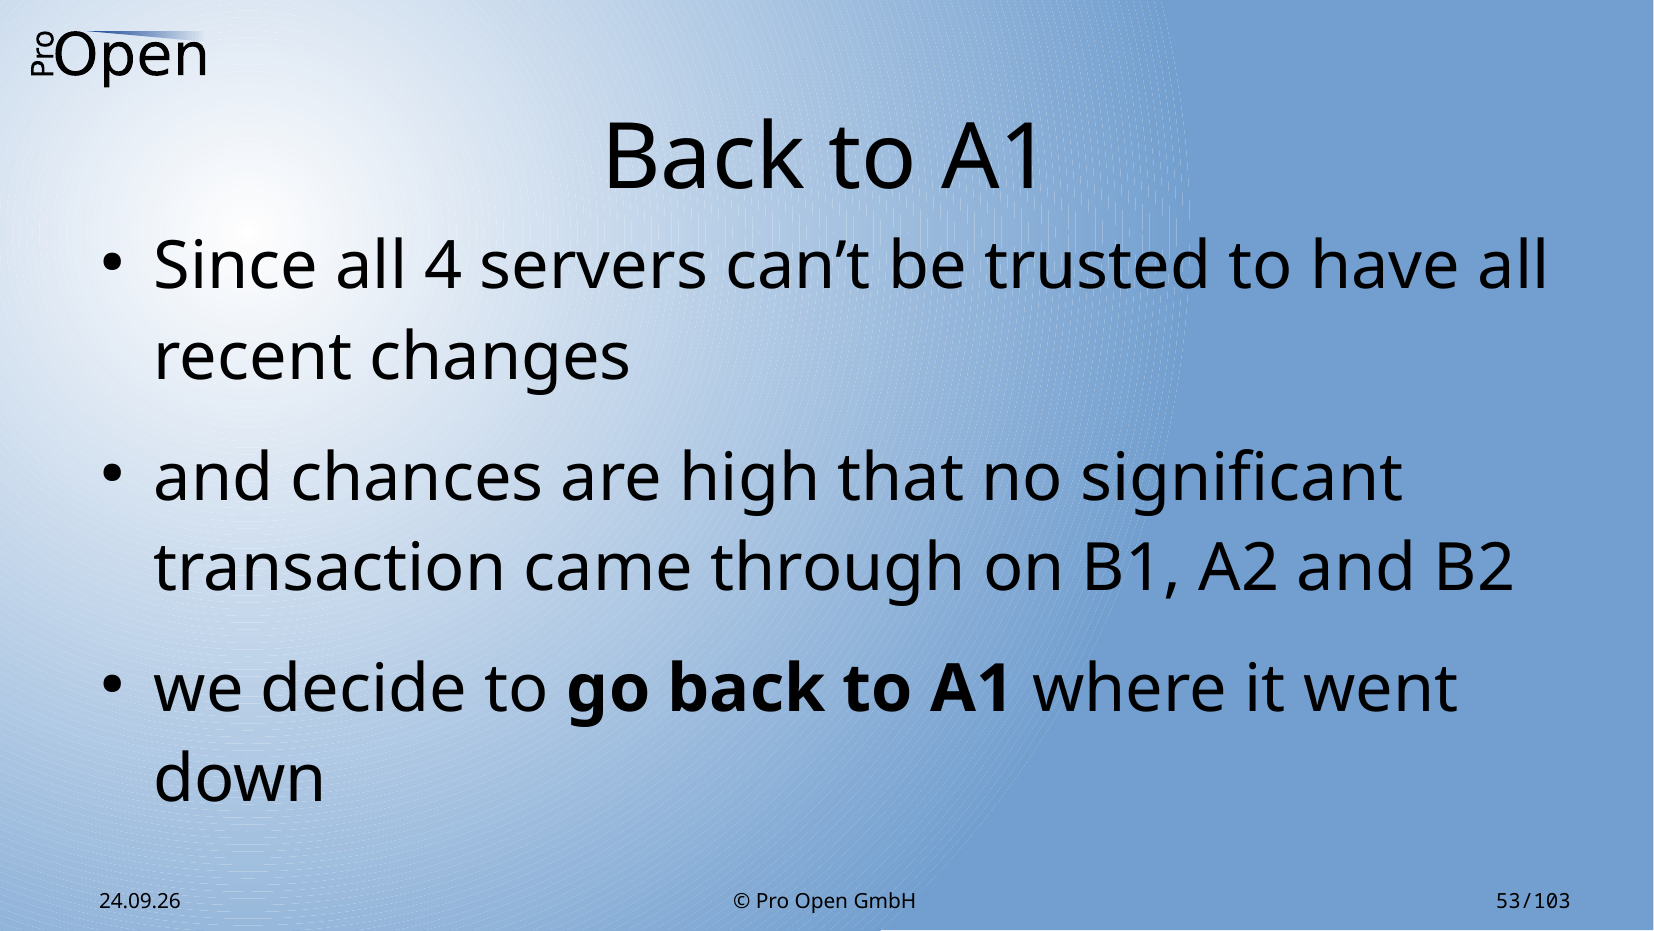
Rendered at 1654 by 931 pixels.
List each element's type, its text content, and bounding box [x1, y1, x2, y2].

title Back to A1 [82, 88, 1571, 217]
list Since all 4 servers can’t be trusted to have all recent changes and chances are high that no significant transaction came through on B1, A2 and B2 we decide to go back to A1 where it went down [82, 217, 1571, 827]
